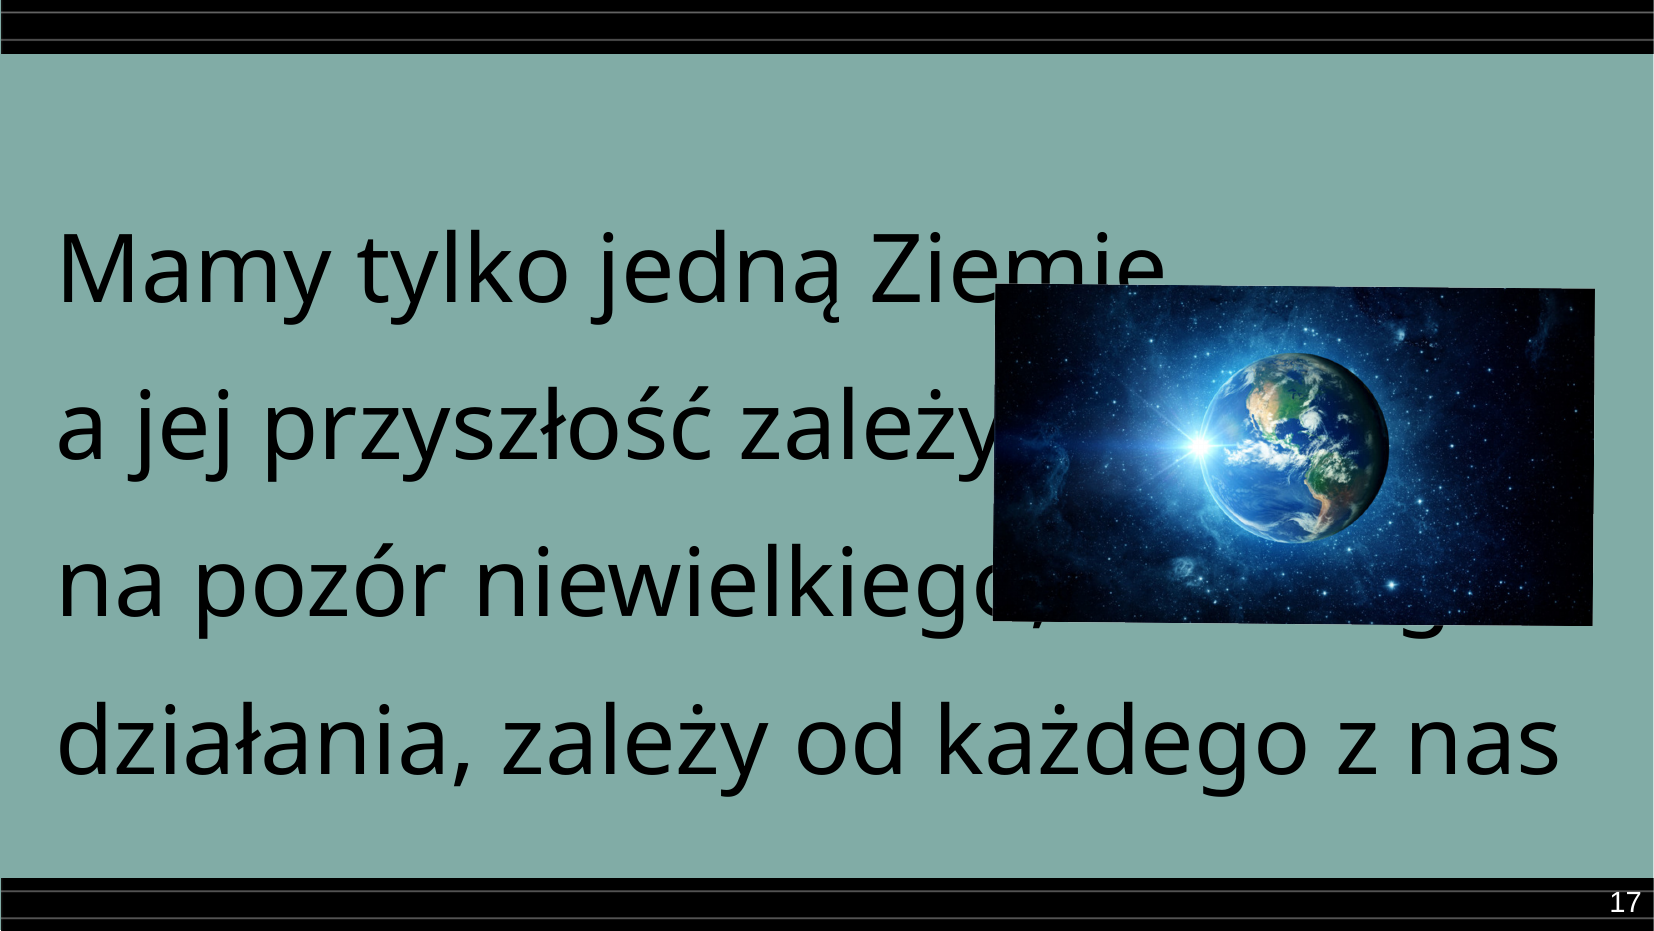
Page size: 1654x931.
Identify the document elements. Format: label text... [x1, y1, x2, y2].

list Mamy tylko jedną Ziemię, a jej przyszłość zależy od każdego, na pozór niewielkiego, ludzkiego działania, zależy od każdego z nas [0, 200, 1642, 875]
picture [1, 878, 1654, 931]
picture [1, 0, 1654, 54]
picture [992, 283, 1595, 626]
